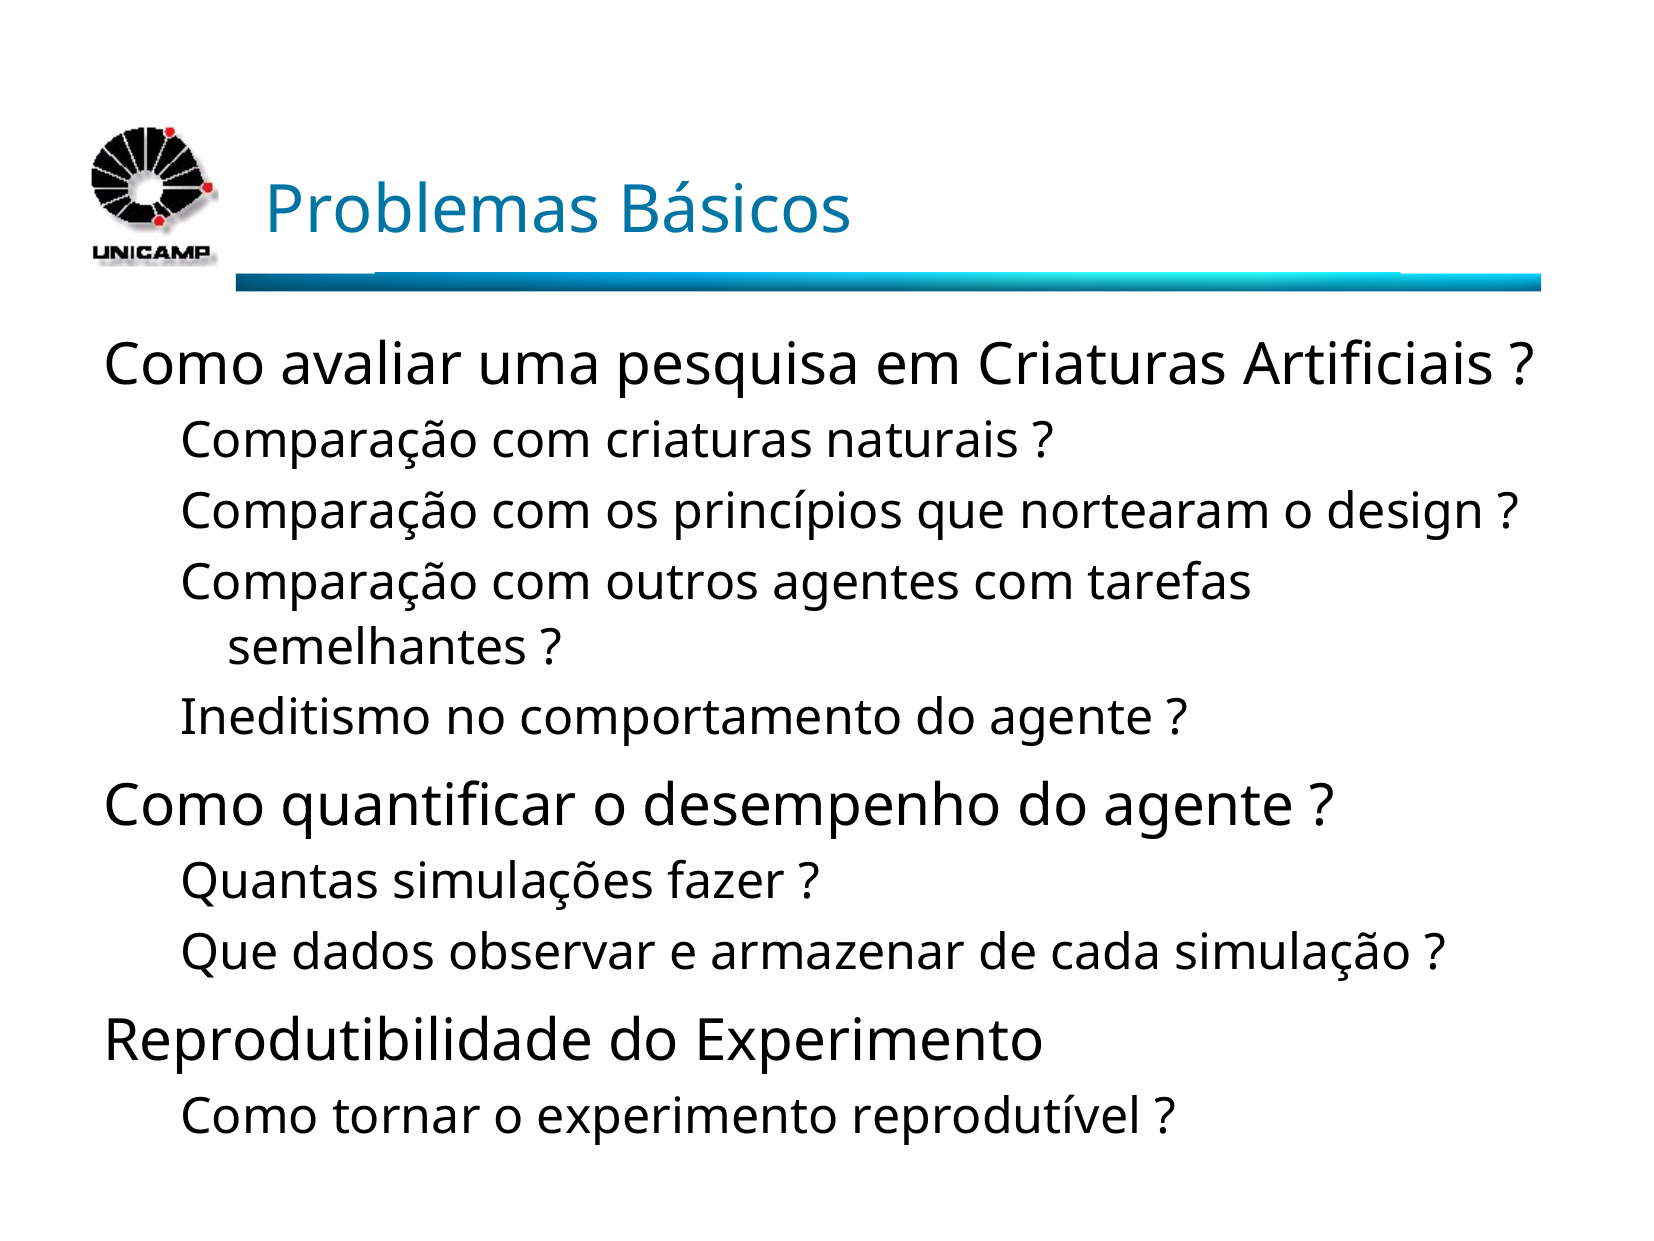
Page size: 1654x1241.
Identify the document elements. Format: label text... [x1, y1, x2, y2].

picture [125, 272, 1654, 295]
title Problemas Básicos [257, 41, 1581, 248]
list Como avaliar uma pesquisa em Criaturas Artificiais ? Comparação com criaturas naturais ? Comparação com os princípios que nortearam o design ? Comparação com outros agentes com tarefas semelhantes ? Ineditismo no comportamento do agente ? Como quantificar o desempenho do agente ? Quantas simulações fazer ? Que dados observar e armazenar de cada simulação ? Reprodutibilidade do Experimento Como tornar o experimento reprodutível ? [85, 324, 1565, 1123]
